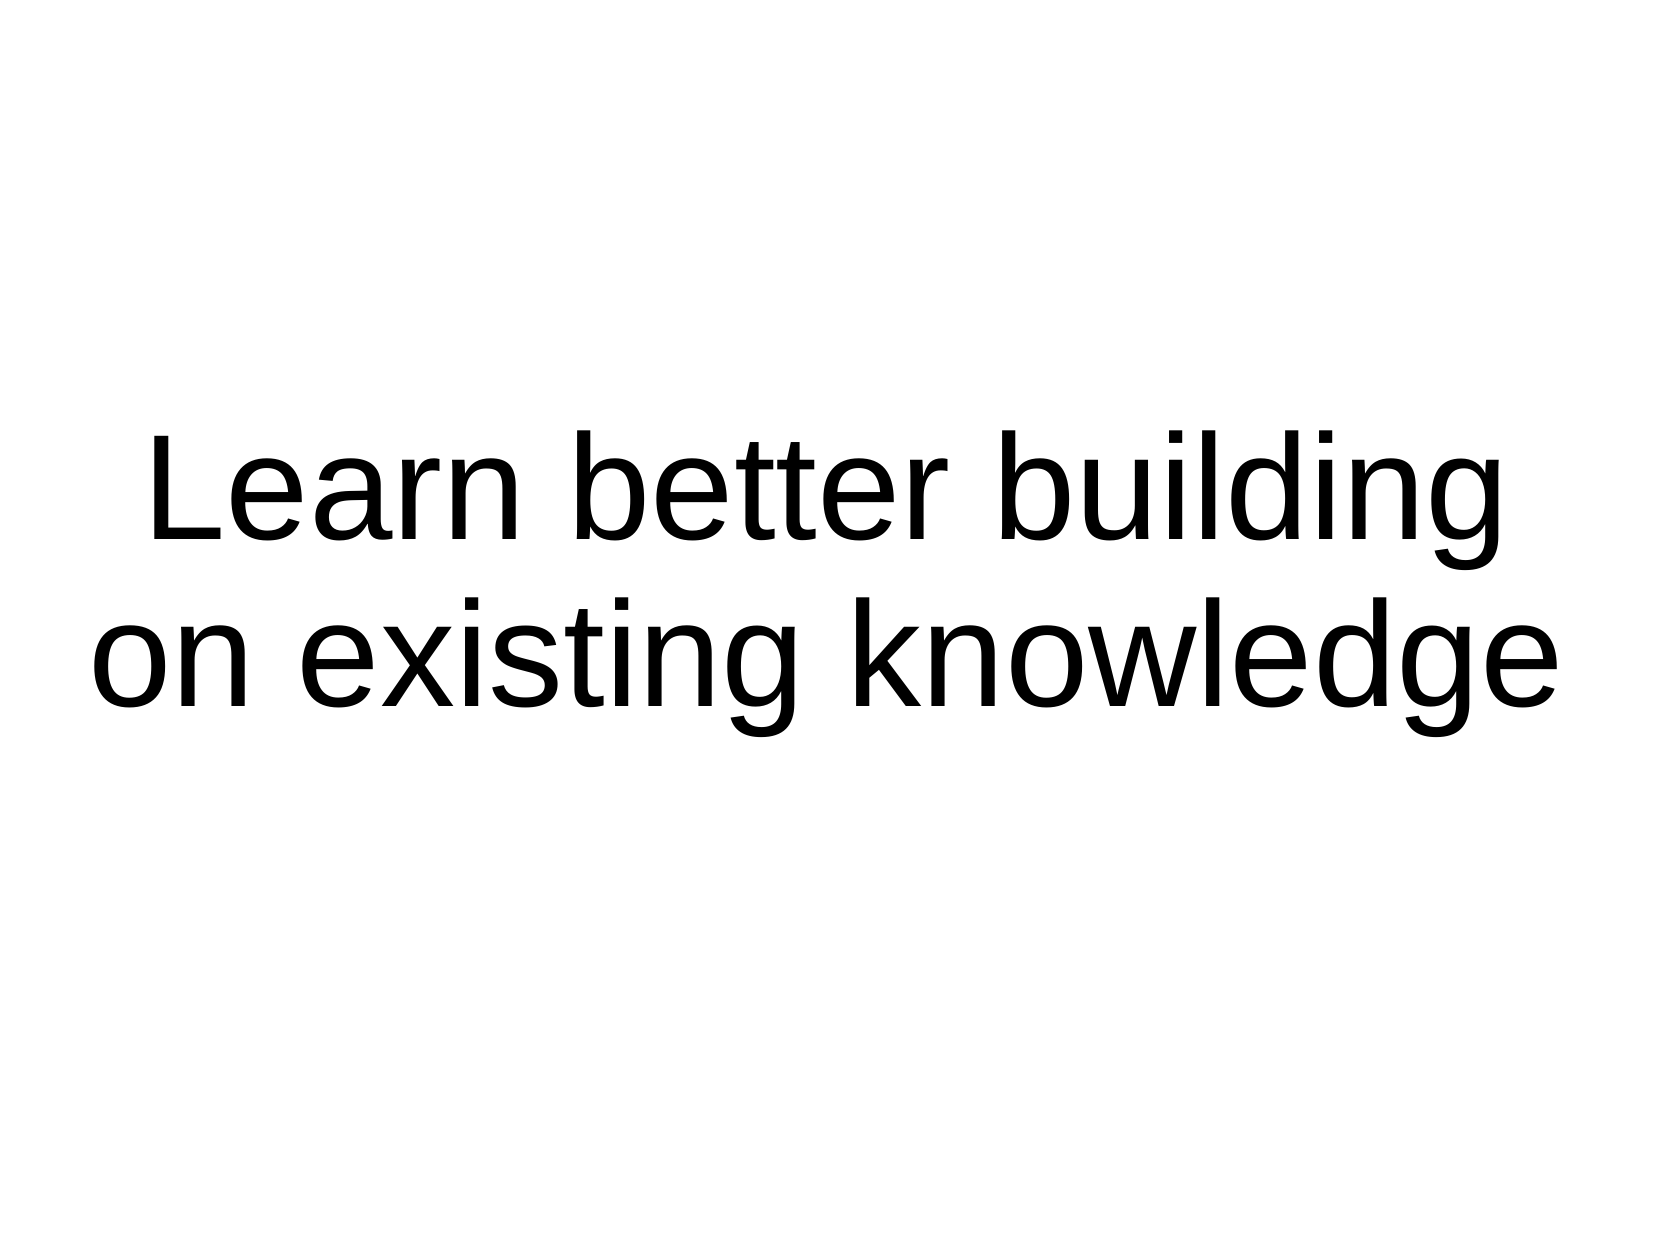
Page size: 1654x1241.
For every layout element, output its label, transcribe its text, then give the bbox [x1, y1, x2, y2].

title Learn better building on existing knowledge [82, 56, 1571, 1086]
